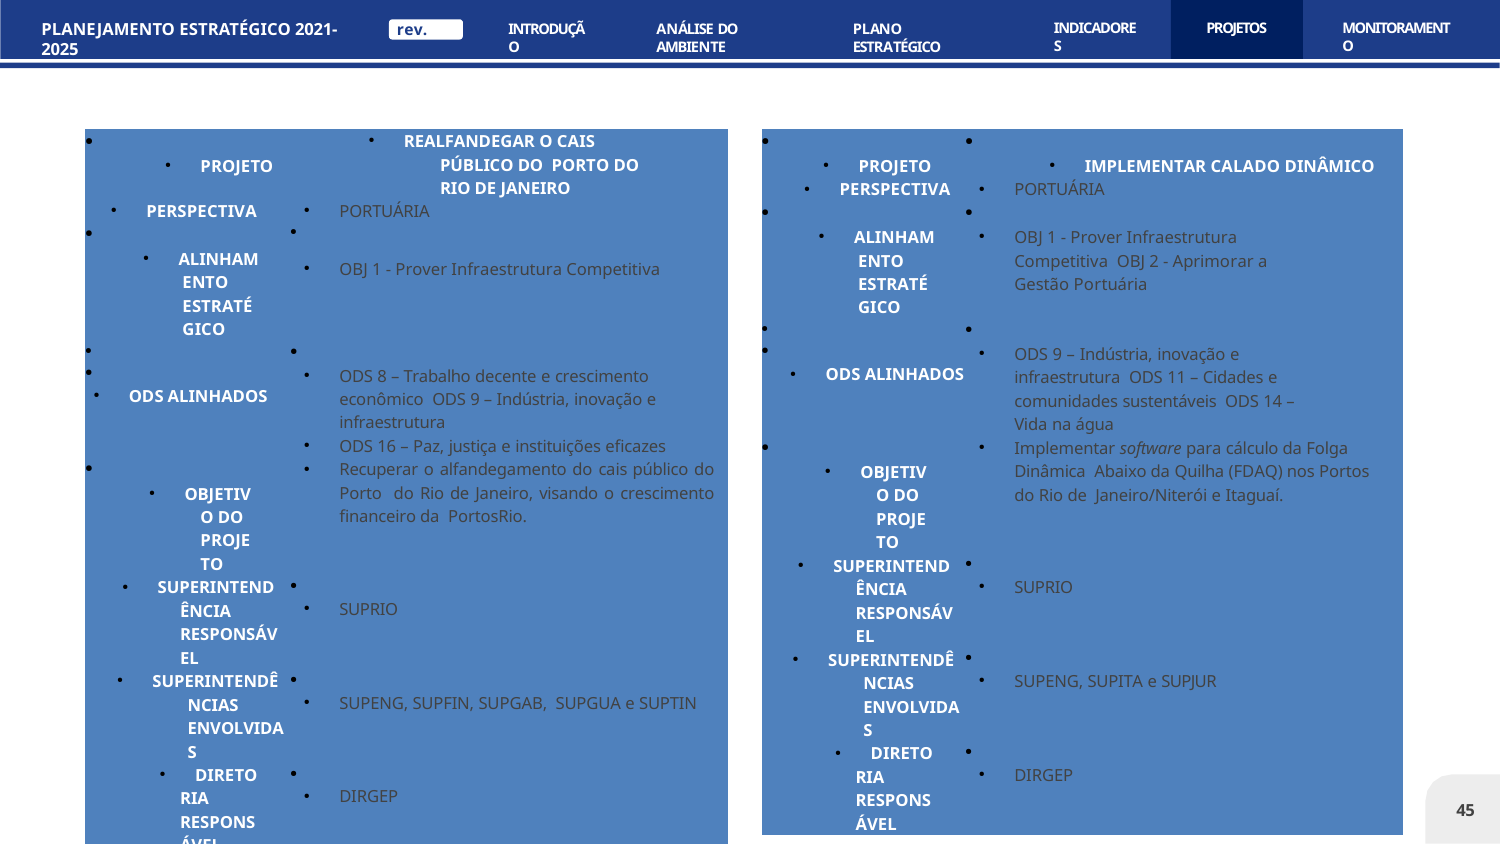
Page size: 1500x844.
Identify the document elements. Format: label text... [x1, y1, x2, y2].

text_box ANÁLISE DO AMBIENTE [654, 17, 796, 40]
table_cell PERSPECTIVA [85, 199, 290, 223]
table_header IMPLEMENTAR CALADO DINÂMICO [965, 129, 1403, 178]
text_box PLANO ESTRATÉGICO [850, 17, 982, 40]
table_cell SUPENG, SUPFIN, SUPGAB, SUPGUA e SUPTIN [290, 669, 728, 763]
table_cell PORTUÁRIA [290, 199, 728, 223]
table_cell SUPERINTENDÊNCIA RESPONSÁVEL [762, 554, 965, 648]
table_cell ODS 9 – Indústria, inovação e infraestrutura ODS 11 – Cidades e comunidades sustentáveis ODS 14 – Vida na água [965, 319, 1403, 436]
table_cell OBJ 1 - Prover Infraestrutura Competitiva OBJ 2 - Aprimorar a Gestão Portuária [965, 201, 1403, 319]
table_cell SUPRIO [290, 575, 728, 669]
table_cell Implementar software para cálculo da Folga Dinâmica Abaixo da Quilha (FDAQ) nos Portos do Rio de Janeiro/Niterói e Itaguaí. [965, 436, 1403, 554]
table_cell ODS 8 – Trabalho decente e crescimento econômico ODS 9 – Indústria, inovação e infraestrutura ODS 16 – Paz, justiça e instituições eﬁcazes [290, 341, 728, 457]
table_cell ALINHAMENTO ESTRATÉGICO [762, 201, 965, 319]
table_cell SUPERINTENDÊNCIAS ENVOLVIDAS [85, 669, 290, 763]
text_box PLANEJAMENTO ESTRATÉGICO 2021-2025 [39, 16, 374, 41]
table_cell ODS ALINHADOS [762, 319, 965, 436]
table_cell PORTUÁRIA [965, 178, 1403, 201]
table_cell PERSPECTIVA [762, 178, 965, 201]
text_box [0, 62, 1500, 69]
table_cell OBJ 1 - Prover Infraestrutura Competitiva [290, 223, 728, 341]
table_cell DIRGEP [965, 742, 1403, 835]
table_cell SUPRIO [965, 554, 1403, 648]
table_header REALFANDEGAR O CAIS PÚBLICO DO PORTO DO RIO DE JANEIRO [290, 129, 728, 199]
table_cell DIRGEP [290, 763, 728, 844]
table_cell SUPERINTENDÊNCIAS ENVOLVIDAS [762, 648, 965, 742]
table_cell SUPENG, SUPITA e SUPJUR [965, 648, 1403, 742]
text_box [0, 0, 1500, 59]
table_cell Recuperar o alfandegamento do cais público do Porto do Rio de Janeiro, visando o crescimento ﬁnanceiro da PortosRio. [290, 457, 728, 575]
table_cell ALINHAMENTO ESTRATÉGICO [85, 223, 290, 341]
text_box MONITORAMENTO [1340, 16, 1453, 39]
text_box rev. 2022 [394, 17, 457, 41]
text_box INTRODUÇÃO [506, 17, 589, 40]
table_cell DIRETORIA RESPONSÁVEL [762, 742, 965, 835]
text_box [1425, 774, 1500, 844]
table_header PROJETO [762, 129, 965, 178]
table_cell OBJETIVO DO PROJETO [85, 457, 290, 575]
text_box 41 [1450, 799, 1480, 823]
table_cell DIRETORIA RESPONSÁVEL [85, 763, 290, 844]
table_cell SUPERINTENDÊNCIA RESPONSÁVEL [85, 575, 290, 669]
text_box INDICADORES [1051, 16, 1137, 39]
table_cell ODS ALINHADOS [85, 341, 290, 457]
table_cell OBJETIVO DO PROJETO [762, 436, 965, 554]
text_box PROJETOS [1204, 16, 1272, 39]
table_header PROJETO [85, 129, 290, 199]
